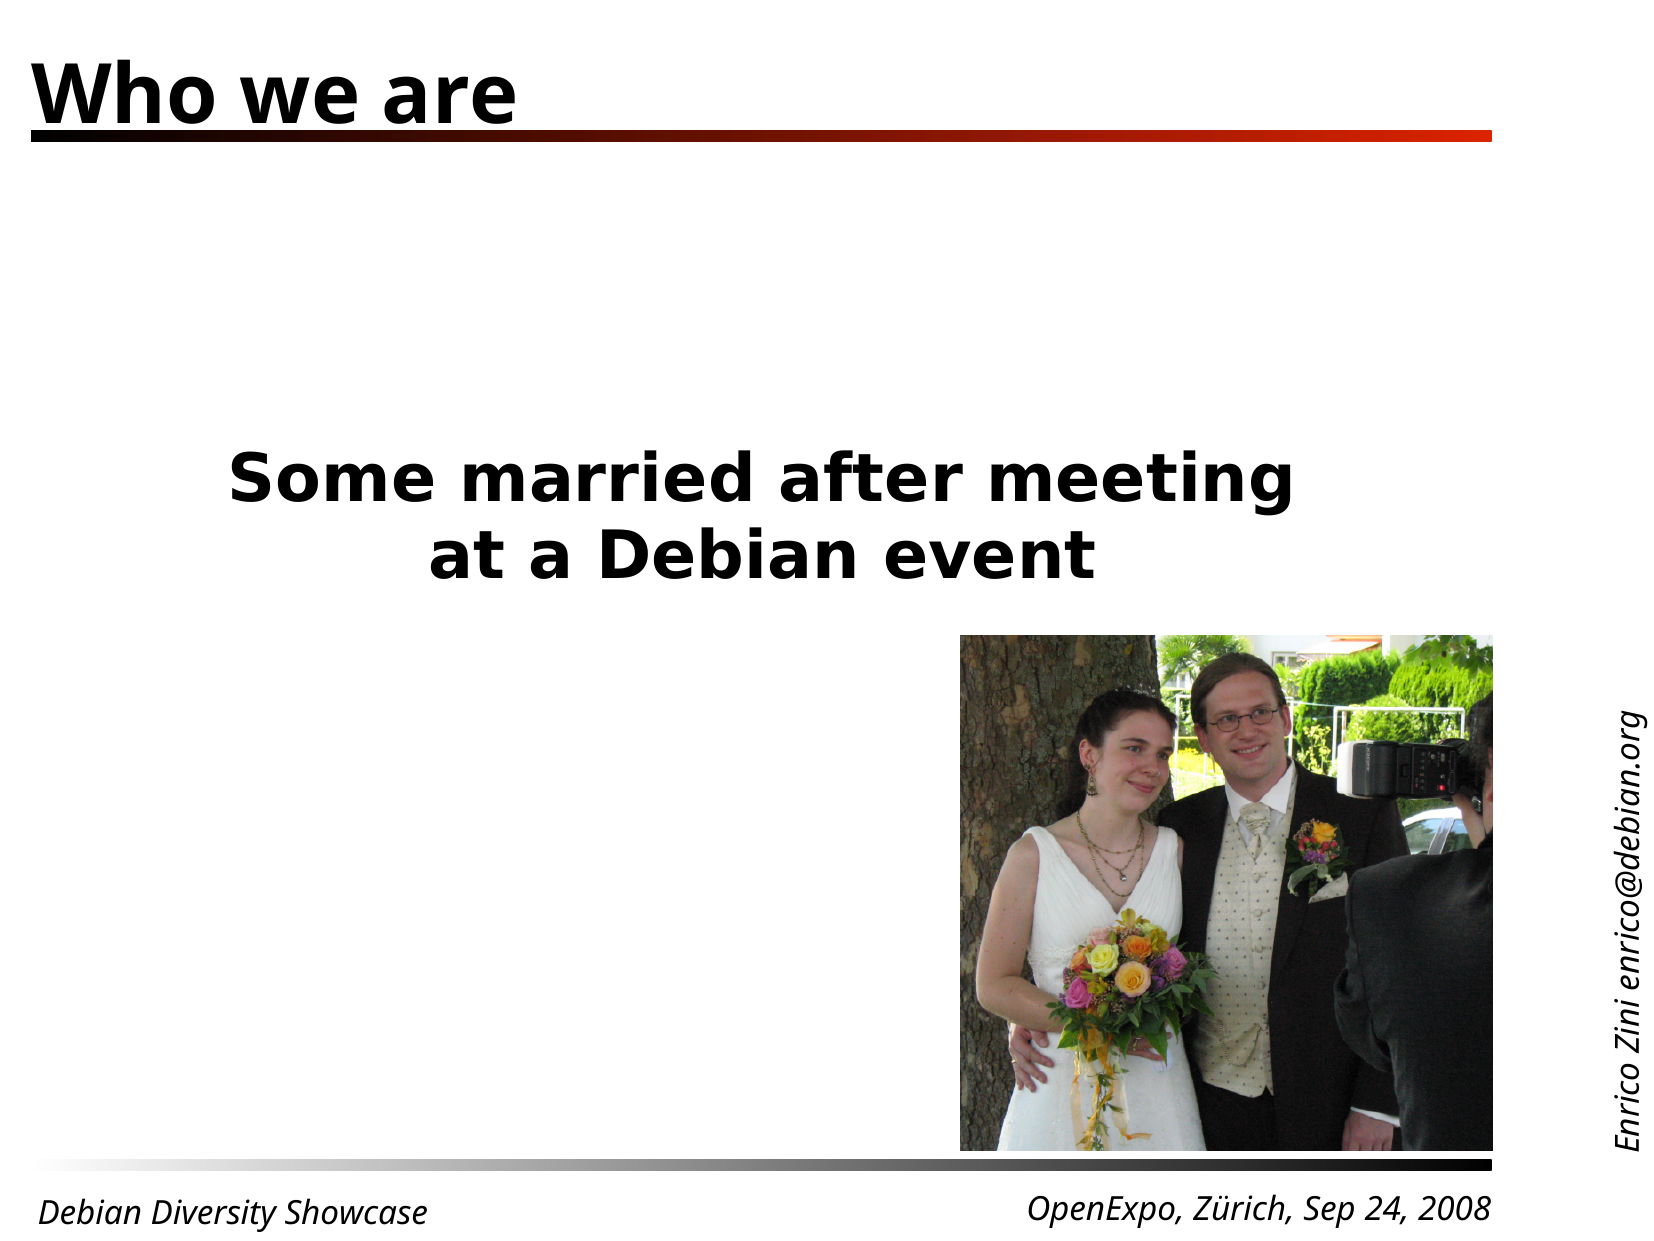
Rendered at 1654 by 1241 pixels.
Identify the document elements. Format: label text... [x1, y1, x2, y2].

text_box Some married after meeting at a Debian event [30, 439, 1495, 595]
picture [960, 635, 1493, 1151]
text_box Who we are [31, 34, 1438, 168]
